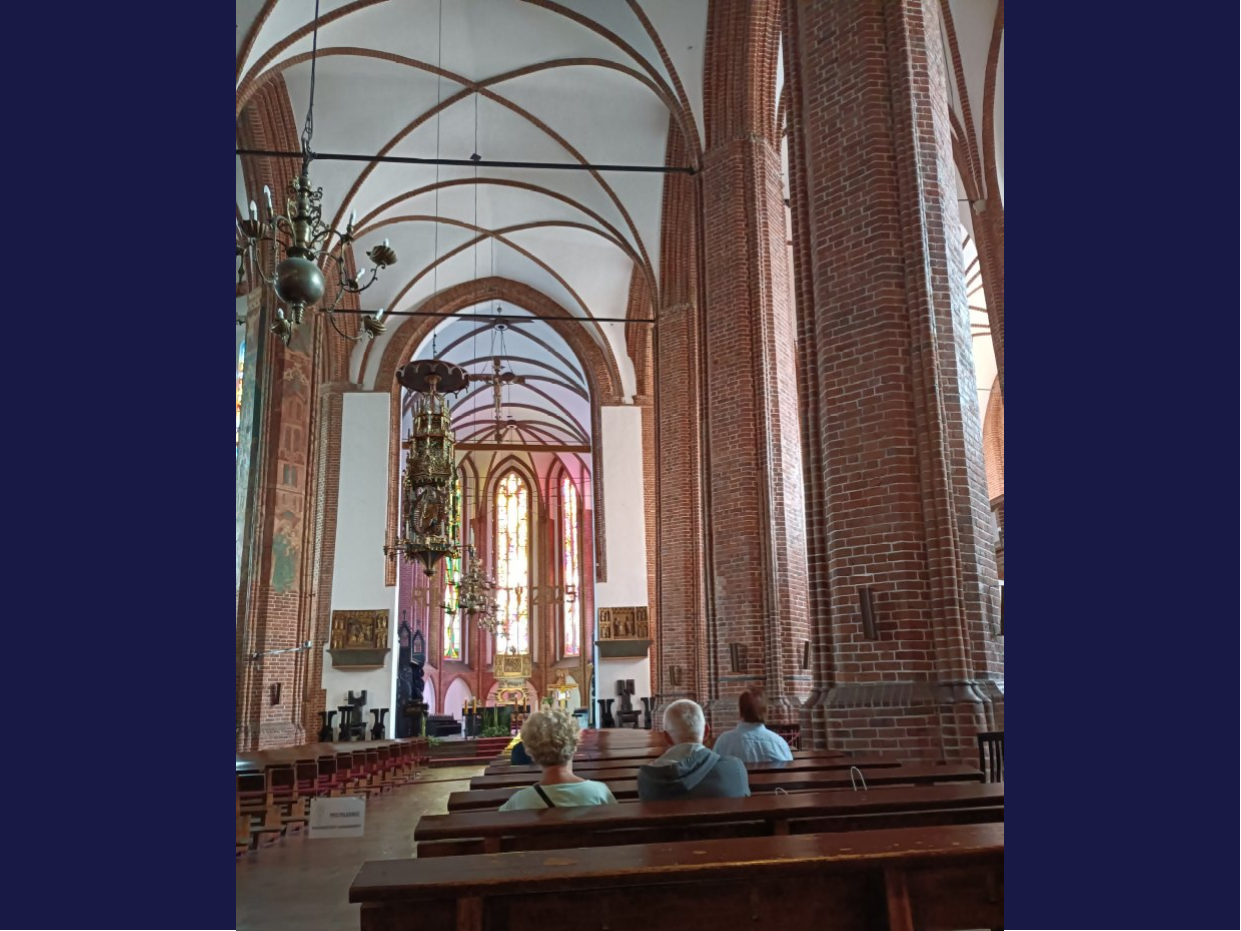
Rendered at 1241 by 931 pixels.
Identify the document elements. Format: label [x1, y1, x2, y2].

picture [236, 0, 1004, 931]
